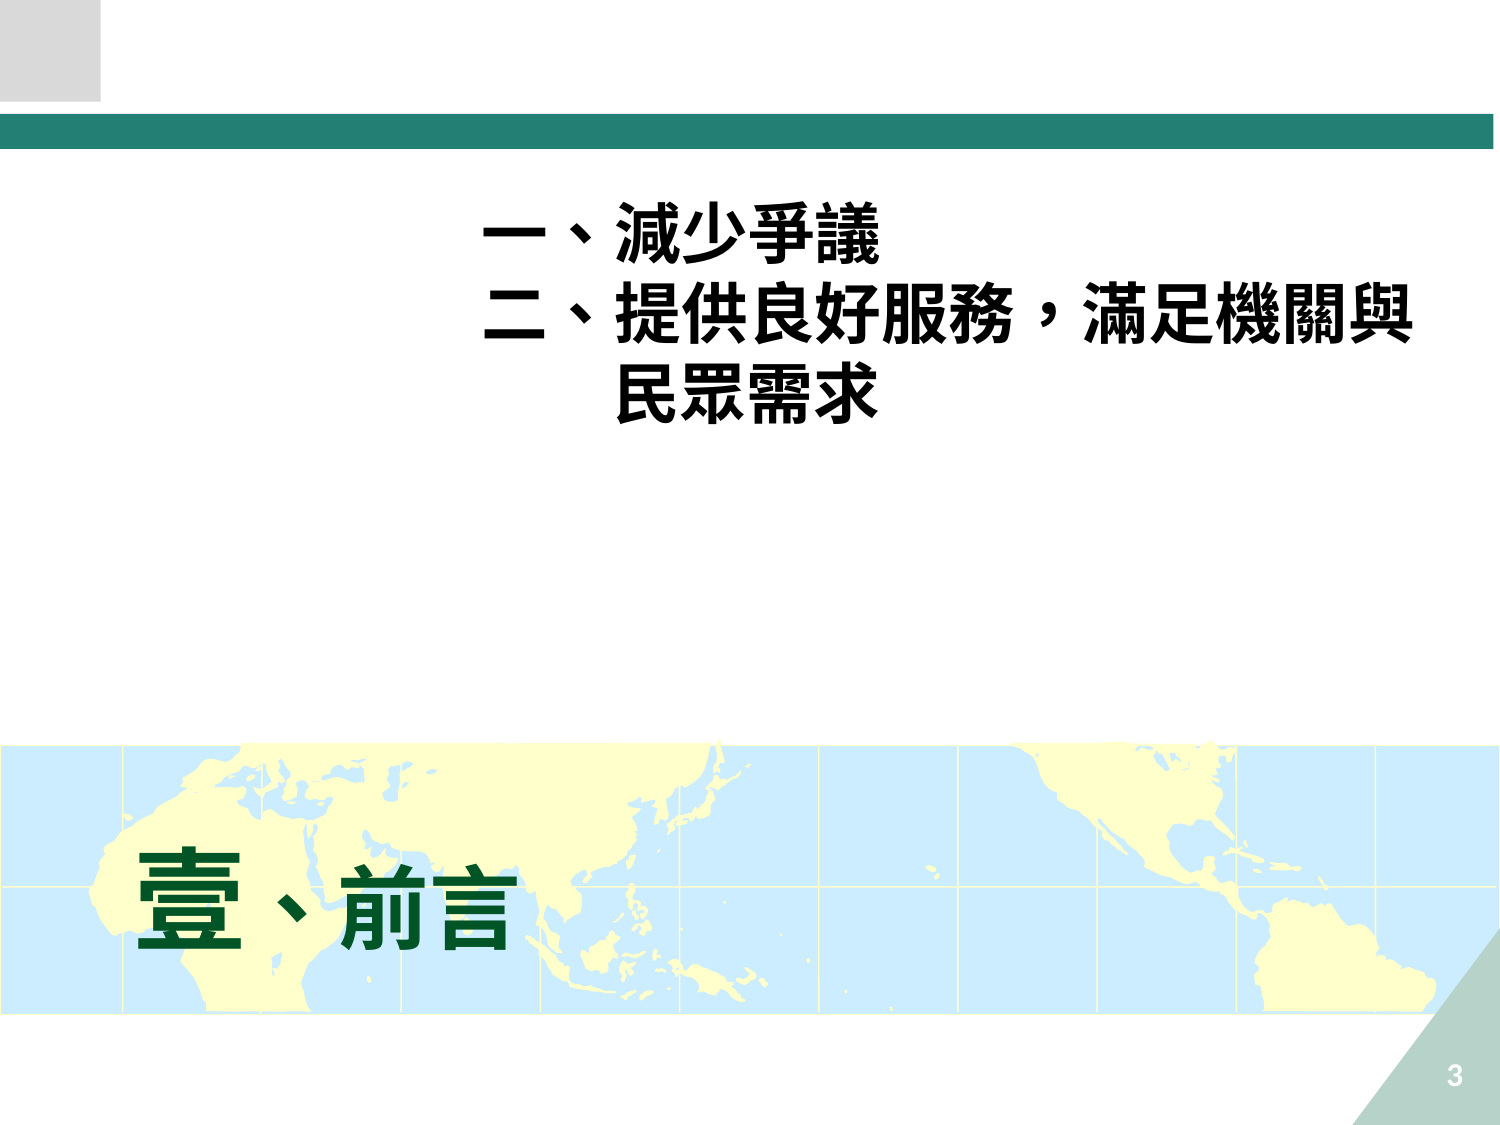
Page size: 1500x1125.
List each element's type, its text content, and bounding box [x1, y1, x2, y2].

text_box 一、減少爭議 二、提供良好服務，滿足機關與民眾需求 [466, 184, 1447, 500]
text_box [0, 0, 101, 102]
title 壹、前言 [118, 722, 1394, 947]
text_box [0, 113, 1494, 149]
slide_number <編號> [1128, 1042, 1478, 1103]
text_box [262, 745, 1500, 1125]
text_box [0, 745, 259, 1015]
